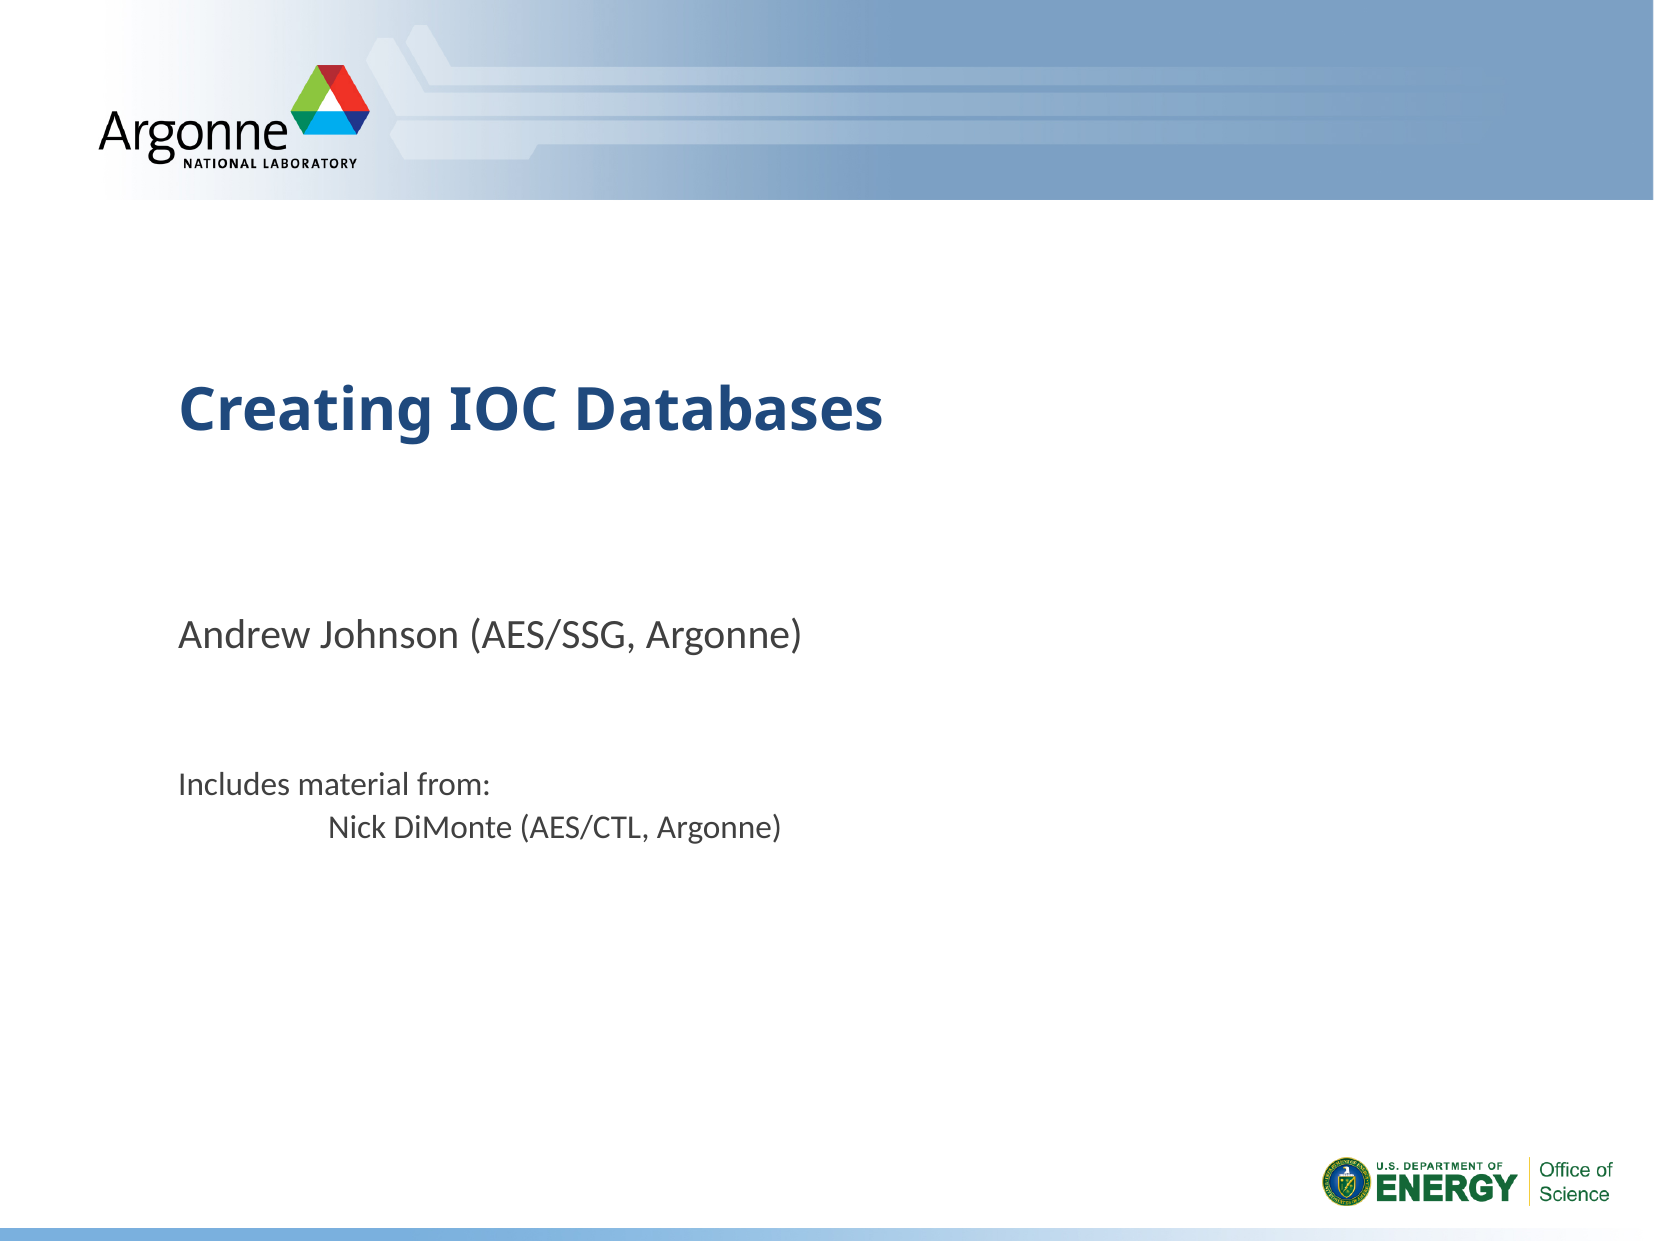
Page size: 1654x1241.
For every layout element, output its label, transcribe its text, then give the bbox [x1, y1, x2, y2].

picture [0, 1228, 1654, 1241]
title Creating IOC Databases [178, 310, 1570, 504]
picture [1322, 1157, 1613, 1206]
subtitle Andrew Johnson (AES/SSG, Argonne) Includes material from: Nick DiMonte (AES/CTL, Argonne) [178, 573, 1336, 891]
picture [0, 0, 1654, 201]
